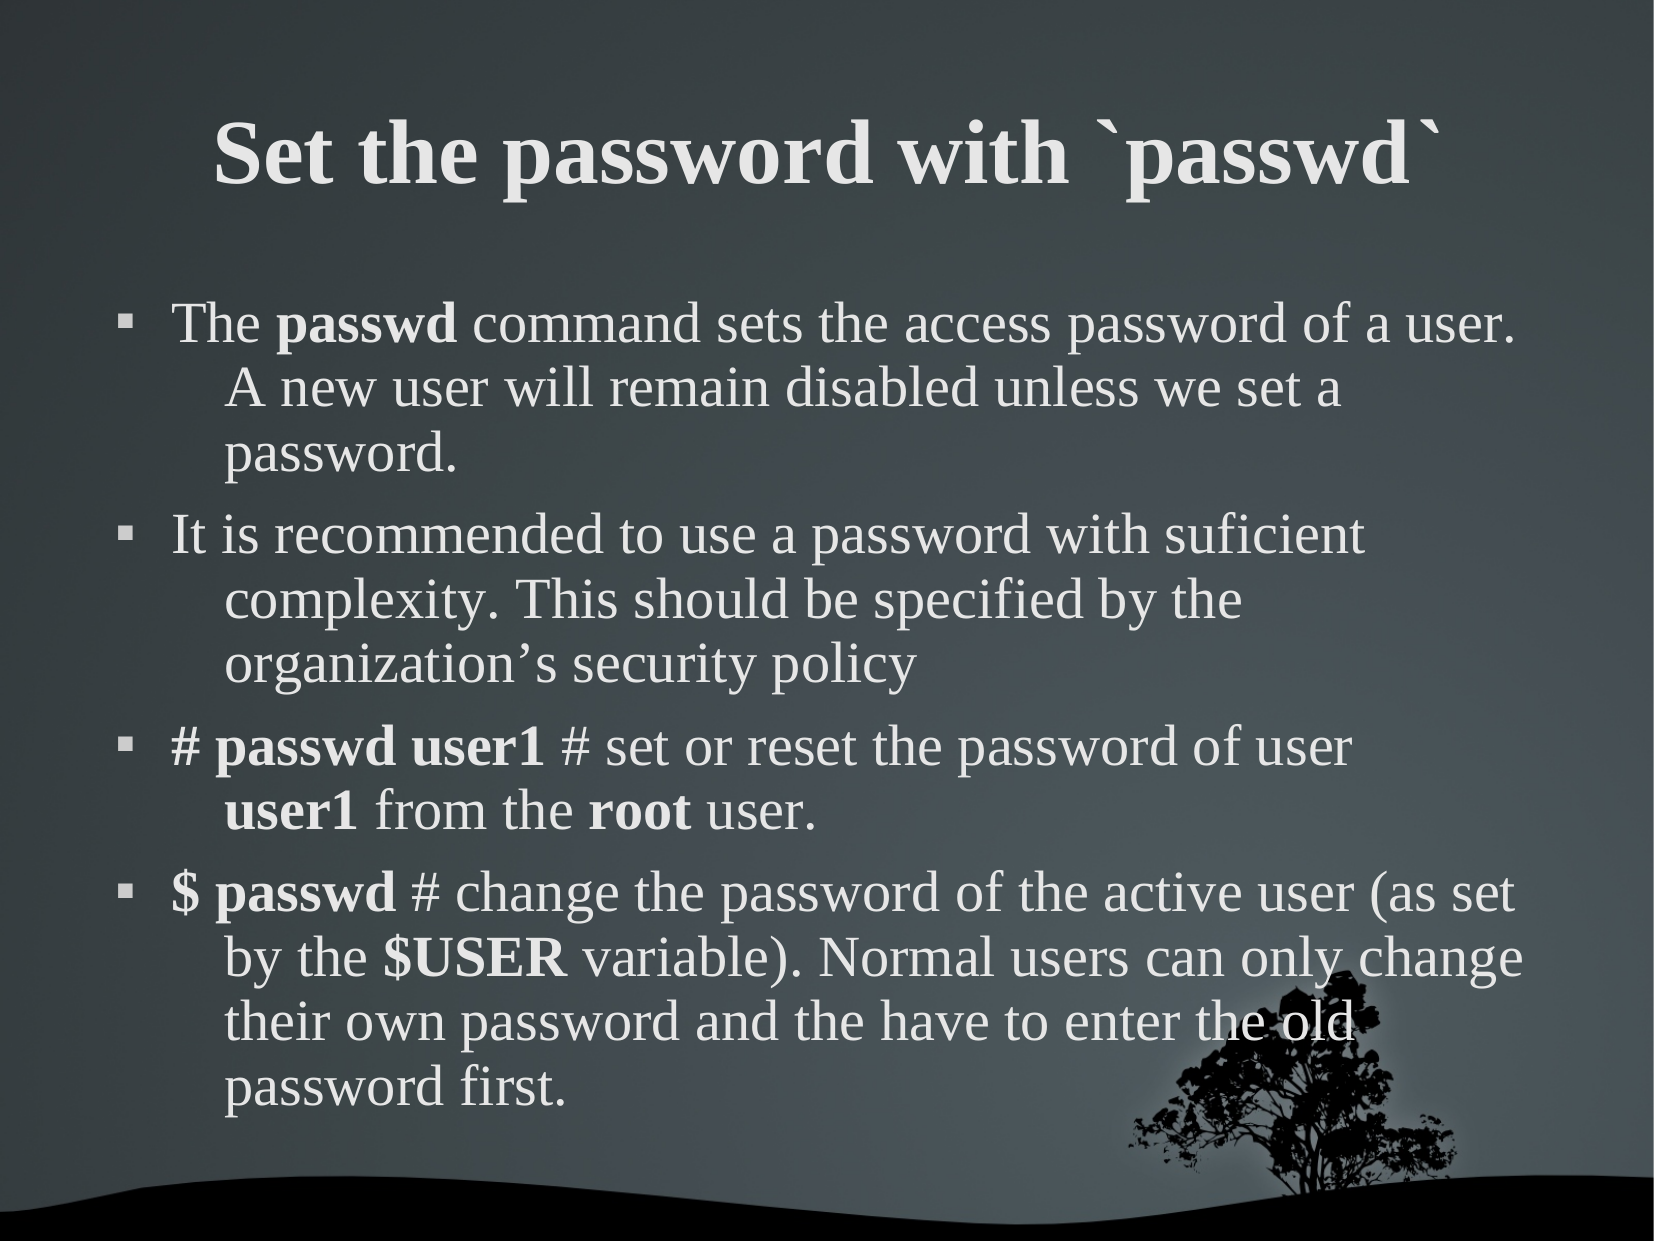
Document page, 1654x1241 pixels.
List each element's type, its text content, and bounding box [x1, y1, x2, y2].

list The passwd command sets the access password of a user. A new user will remain disabled unless we set a password. It is recommended to use a password with suficient complexity. This should be specified by the organization’s security policy # passwd user1 # set or reset the password of user user1 from the root user. $ passwd # change the password of the active user (as set by the $USER variable). Normal users can only change their own password and the have to enter the old password first. [82, 290, 1571, 1218]
picture [0, 0, 1654, 1241]
title Set the password with `passwd` [82, 33, 1571, 273]
